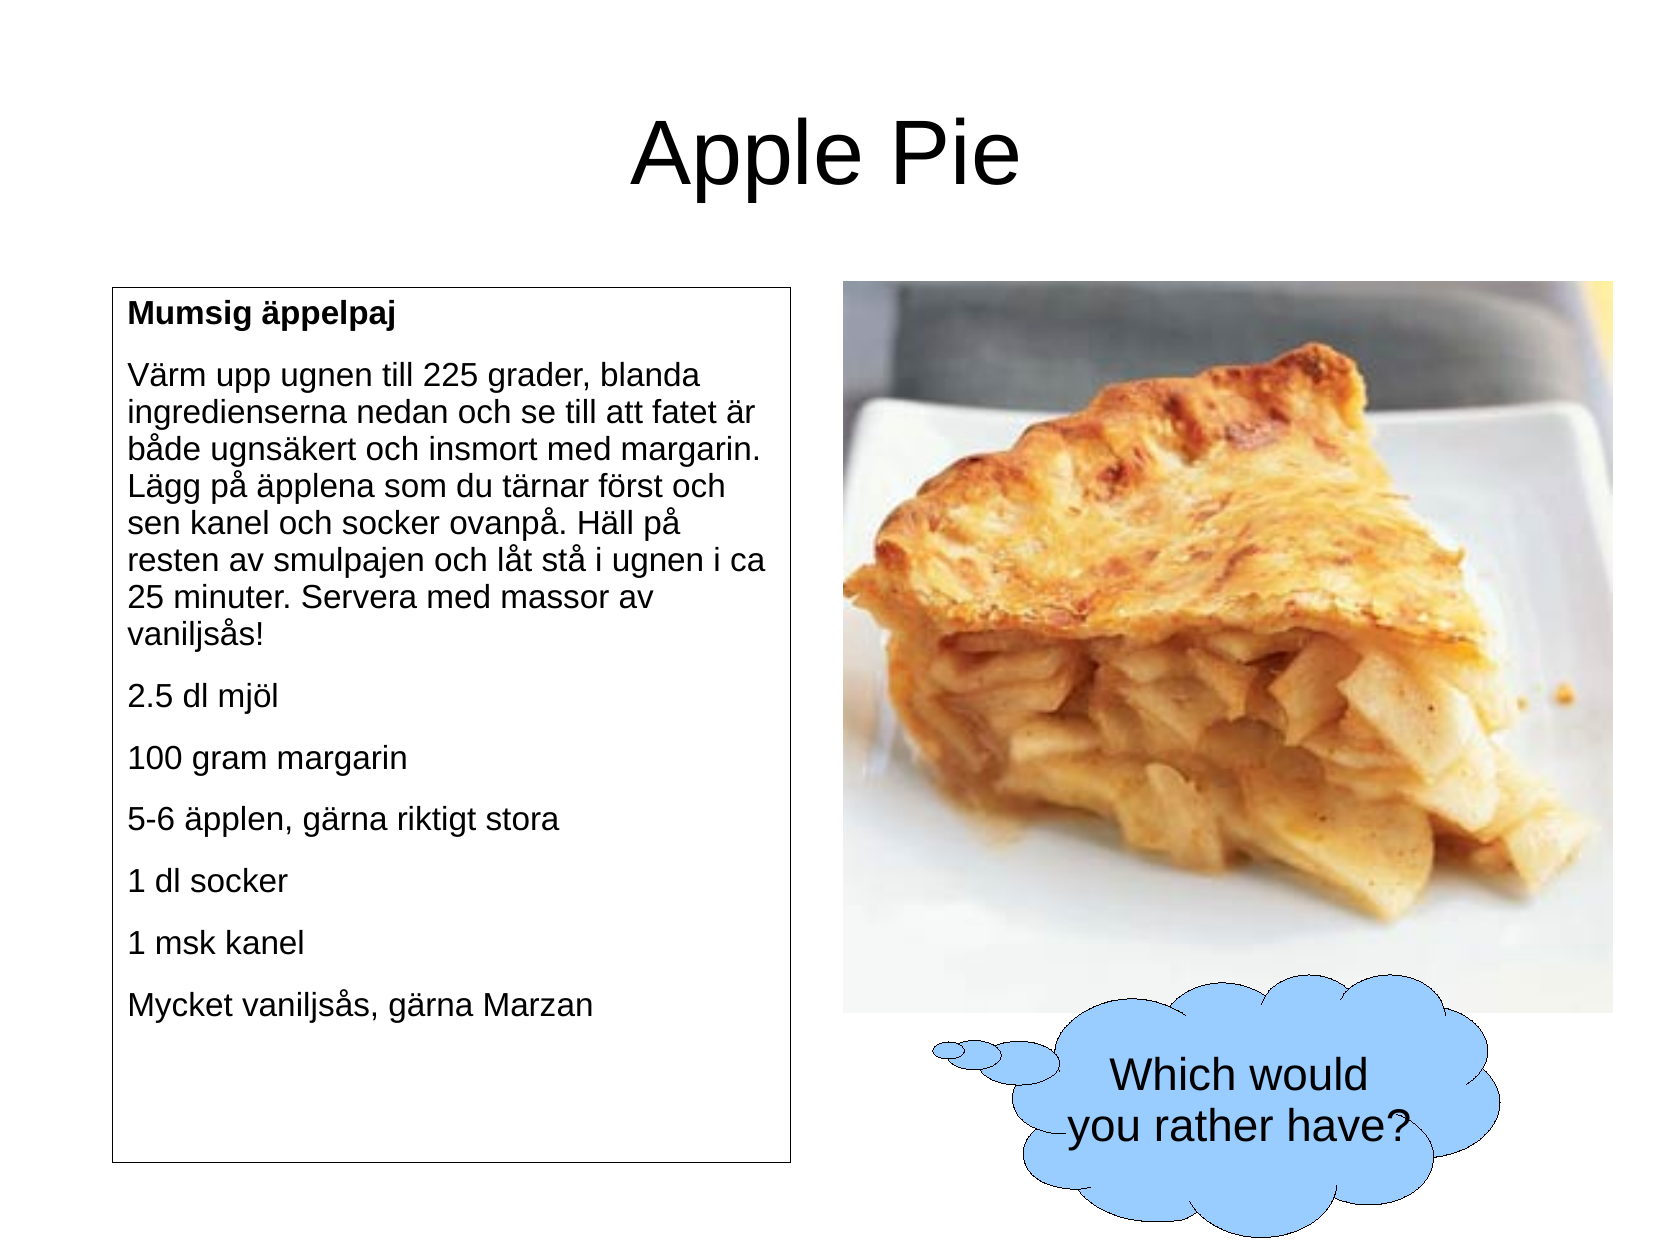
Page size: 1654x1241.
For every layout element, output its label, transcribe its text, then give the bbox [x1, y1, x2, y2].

text_box Which would you rather have? [932, 974, 1501, 1238]
picture [843, 281, 1613, 1013]
title Apple Pie [82, 56, 1571, 250]
text_box Mumsig äppelpaj Värm upp ugnen till 225 grader, blanda ingredienserna nedan och se till att fatet är både ugnsäkert och insmort med margarin. Lägg på äpplena som du tärnar först och sen kanel och socker ovanpå. Häll på resten av smulpajen och låt stå i ugnen i ca 25 minuter. Servera med massor av vaniljsås! 2.5 dl mjöl 100 gram margarin 5-6 äpplen, gärna riktigt stora 1 dl socker 1 msk kanel Mycket vaniljsås, gärna Marzan [112, 287, 791, 1163]
